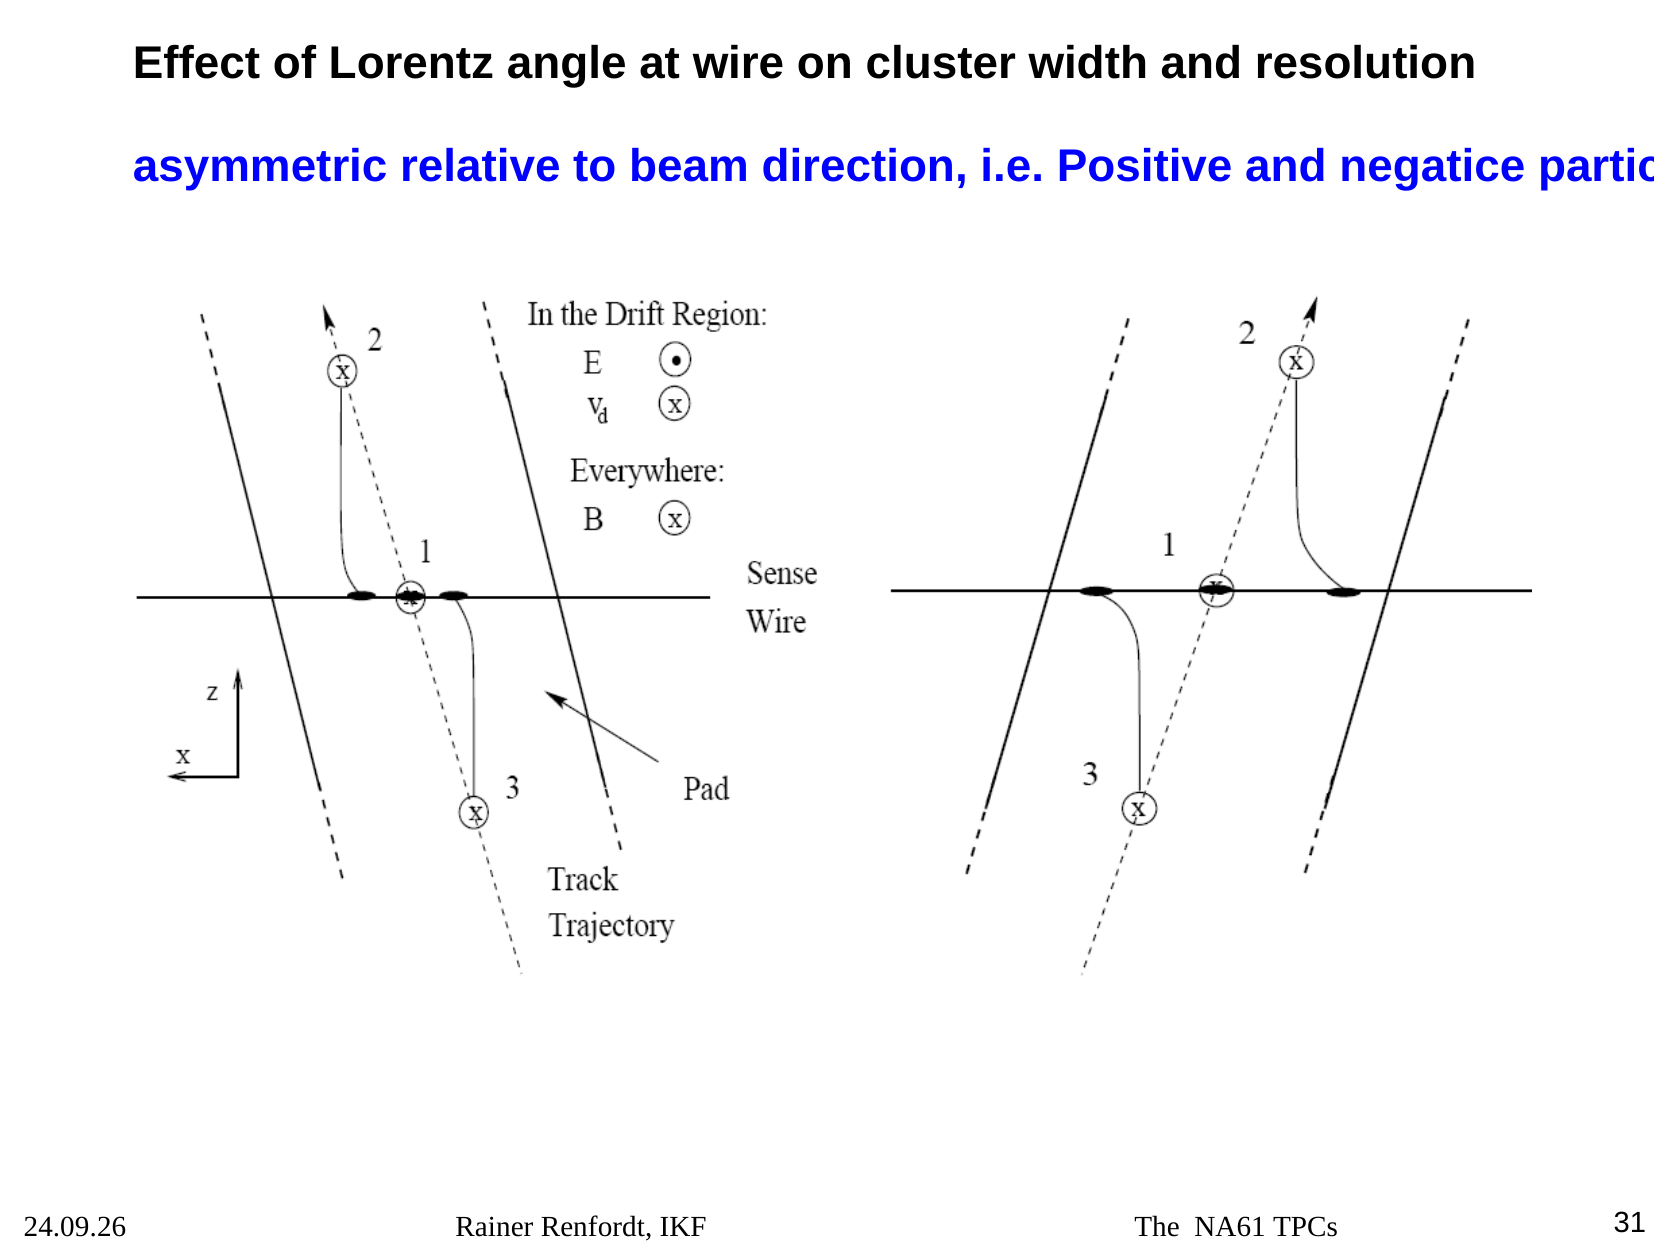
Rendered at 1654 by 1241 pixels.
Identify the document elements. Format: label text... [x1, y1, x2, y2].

text_box Effect of Lorentz angle at wire on cluster width and resolution asymmetric relative to beam direction, i.e. Positive and negatice particles [118, 29, 1654, 202]
picture [118, 286, 1532, 993]
